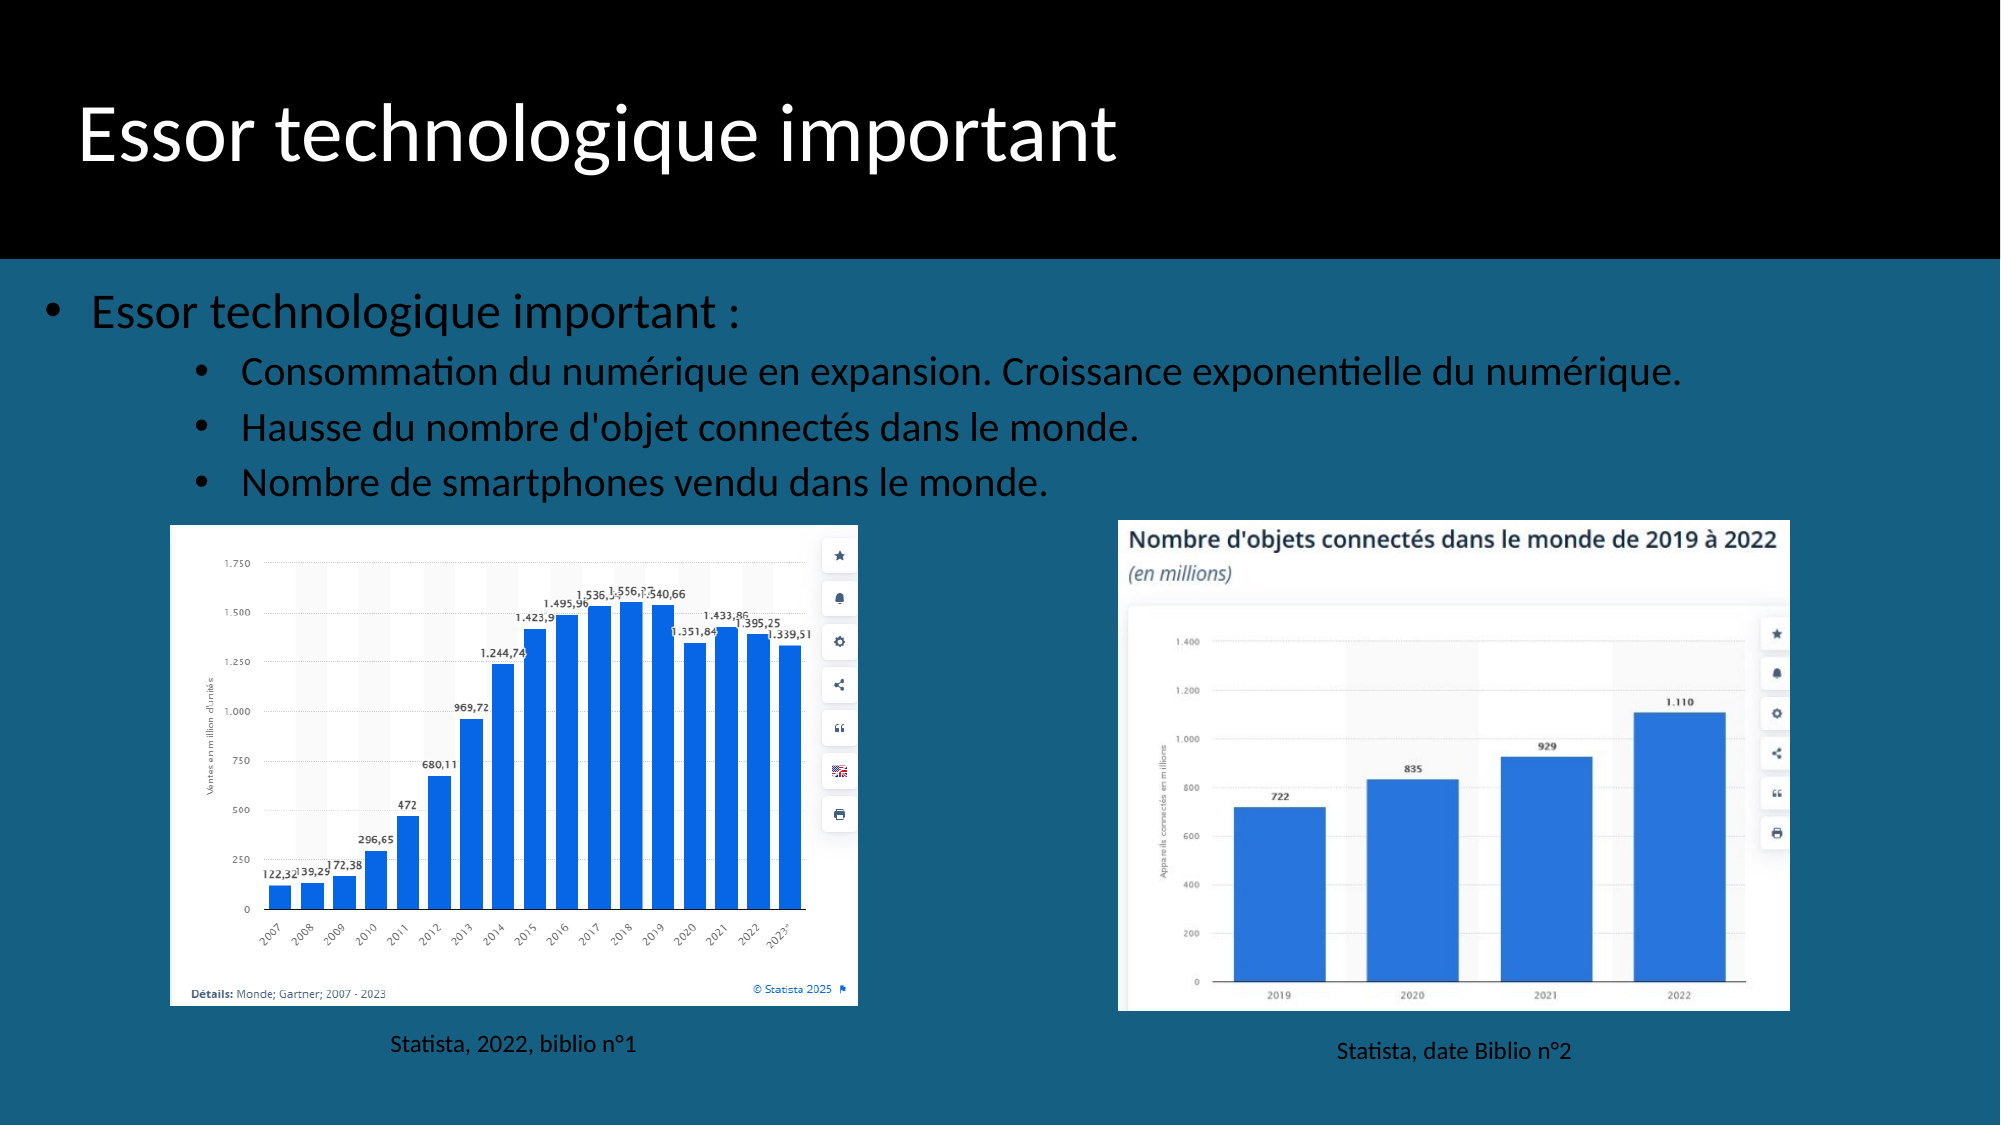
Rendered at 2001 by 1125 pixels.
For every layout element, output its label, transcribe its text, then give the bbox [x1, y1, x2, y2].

text_box Essor technologique important : Consommation du numérique en expansion. Croissance exponentielle du numérique. Hausse du nombre d'objet connectés dans le monde. Nombre de smartphones vendu dans le monde. [29, 278, 1733, 516]
text_box Essor technologique important [62, 70, 1238, 187]
text_box [0, 0, 2000, 1125]
text_box Statista, date Biblio n°2 [1087, 1026, 1823, 1073]
picture [1118, 520, 1790, 1011]
picture [170, 525, 858, 1006]
text_box Statista, 2022, biblio n°1 [146, 1019, 882, 1066]
